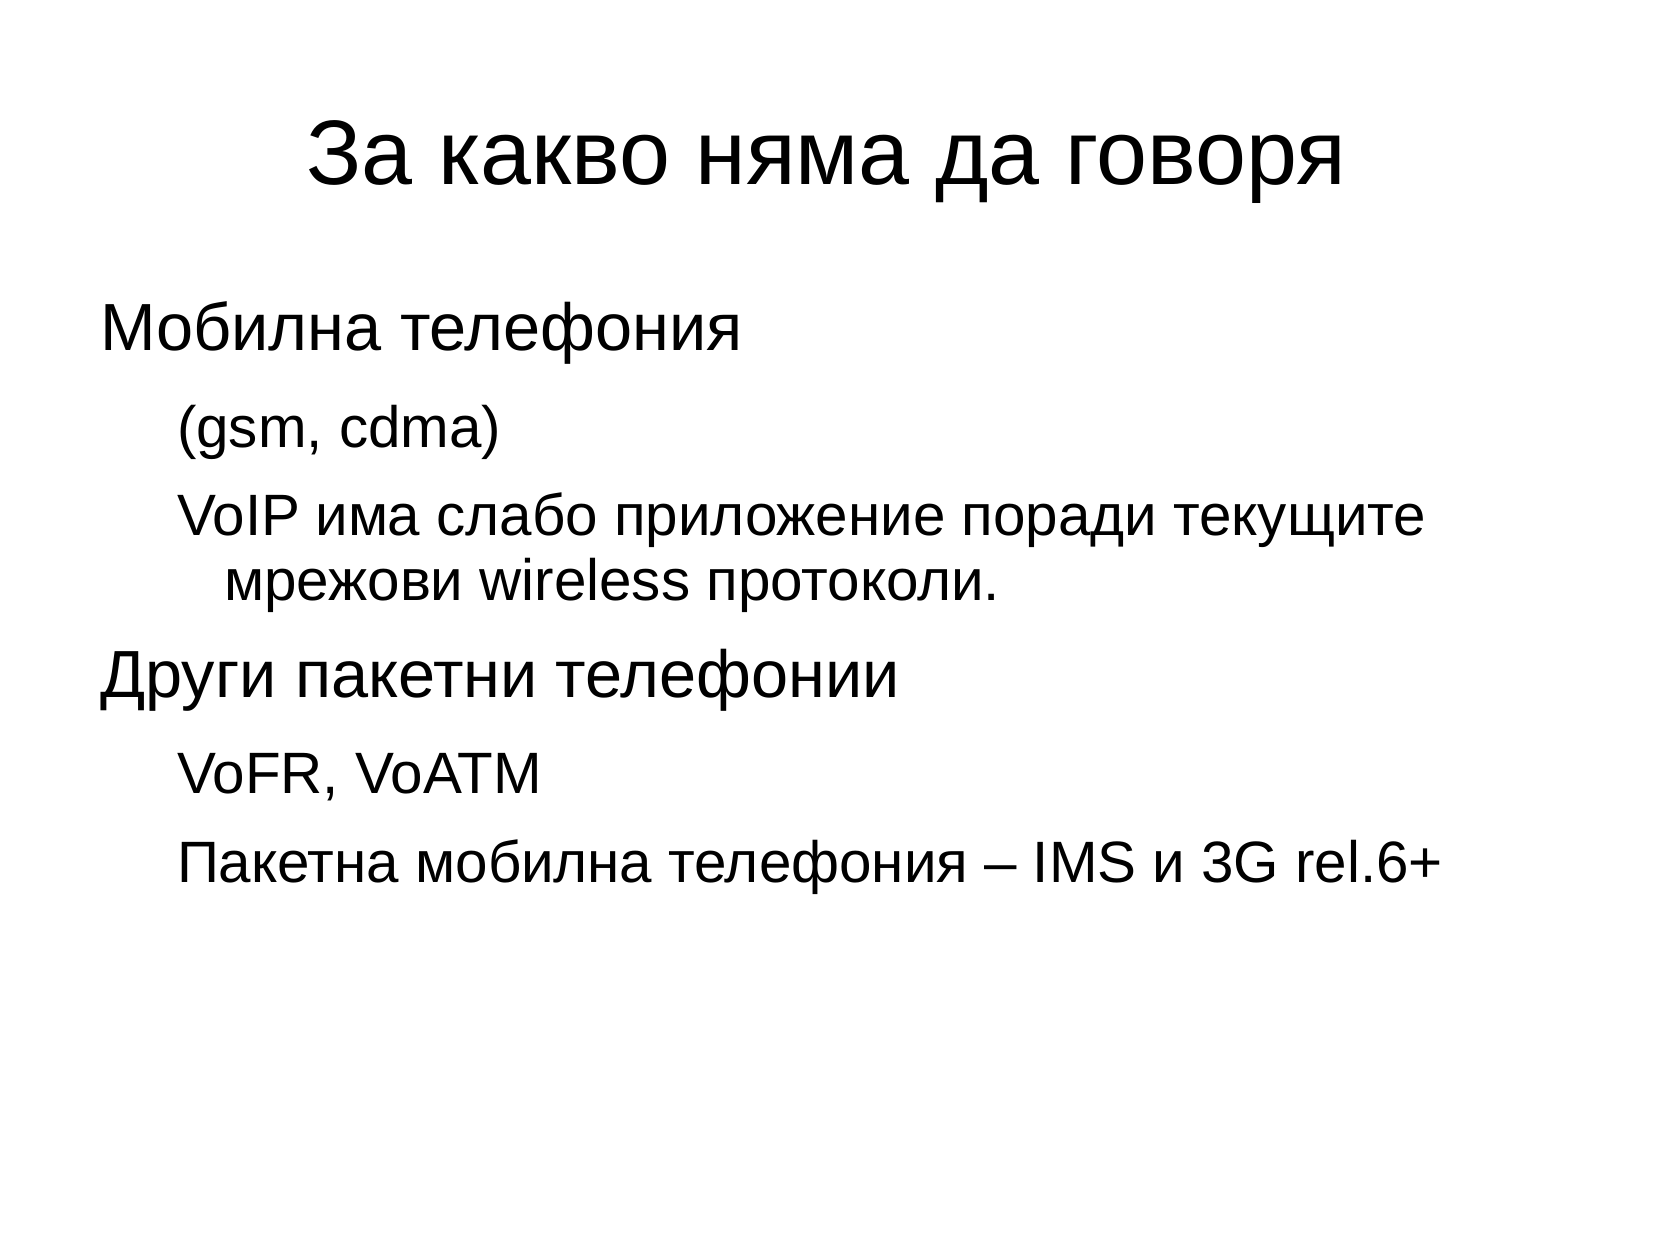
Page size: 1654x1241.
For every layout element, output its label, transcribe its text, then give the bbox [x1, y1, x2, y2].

list Мобилна телефония (gsm, cdma) VoIP има слабо приложение поради текущите мрежови wireless протоколи. Други пакетни телефонии VoFR, VoATM Пакетна мобилна телефония – IMS и 3G rel.6+ [82, 290, 1571, 1094]
title За какво няма да говоря [82, 56, 1571, 250]
